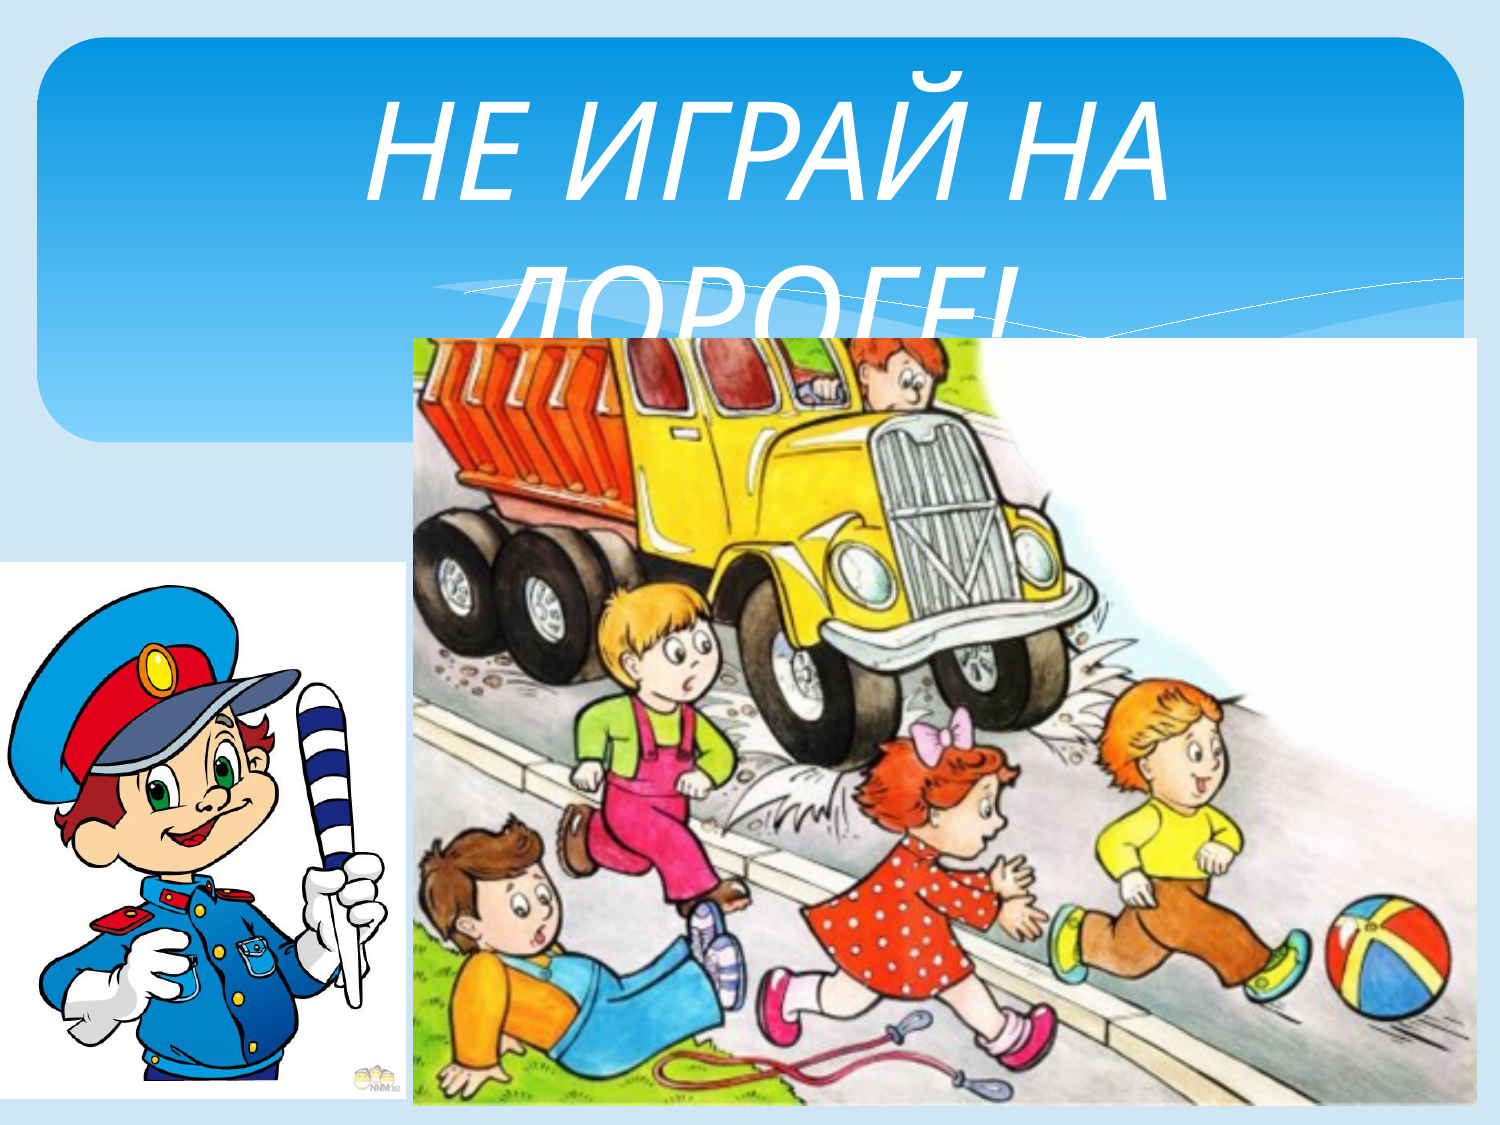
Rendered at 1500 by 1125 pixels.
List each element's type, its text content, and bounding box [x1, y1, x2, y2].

title НЕ ИГРАЙ НА ДОРОГЕ! [75, 55, 1425, 261]
picture [413, 338, 1477, 1106]
picture [0, 562, 406, 1099]
